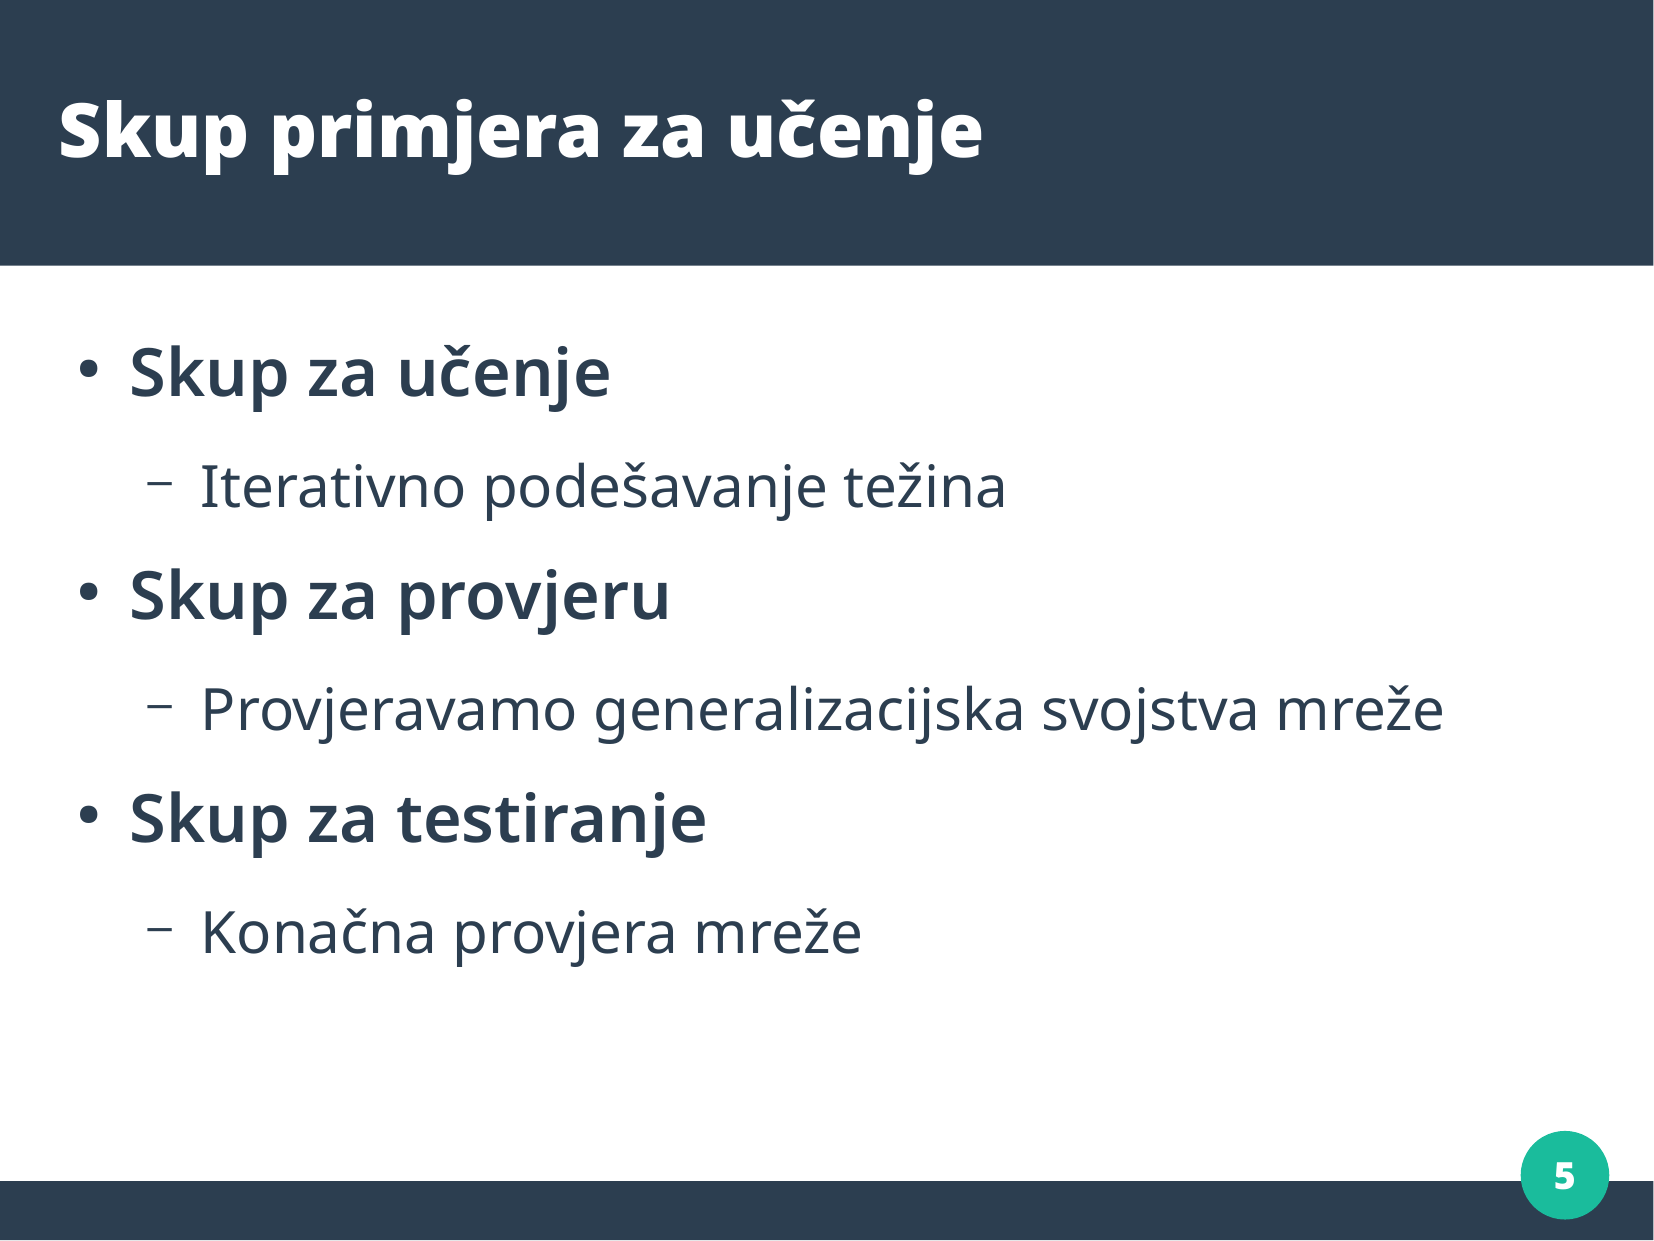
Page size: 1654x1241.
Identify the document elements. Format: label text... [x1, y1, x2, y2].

title Skup primjera za učenje [59, 49, 1595, 207]
list Skup za učenje Iterativno podešavanje težina Skup za provjeru Provjeravamo generalizacijska svojstva mreže Skup za testiranje Konačna provjera mreže [59, 324, 1595, 1152]
